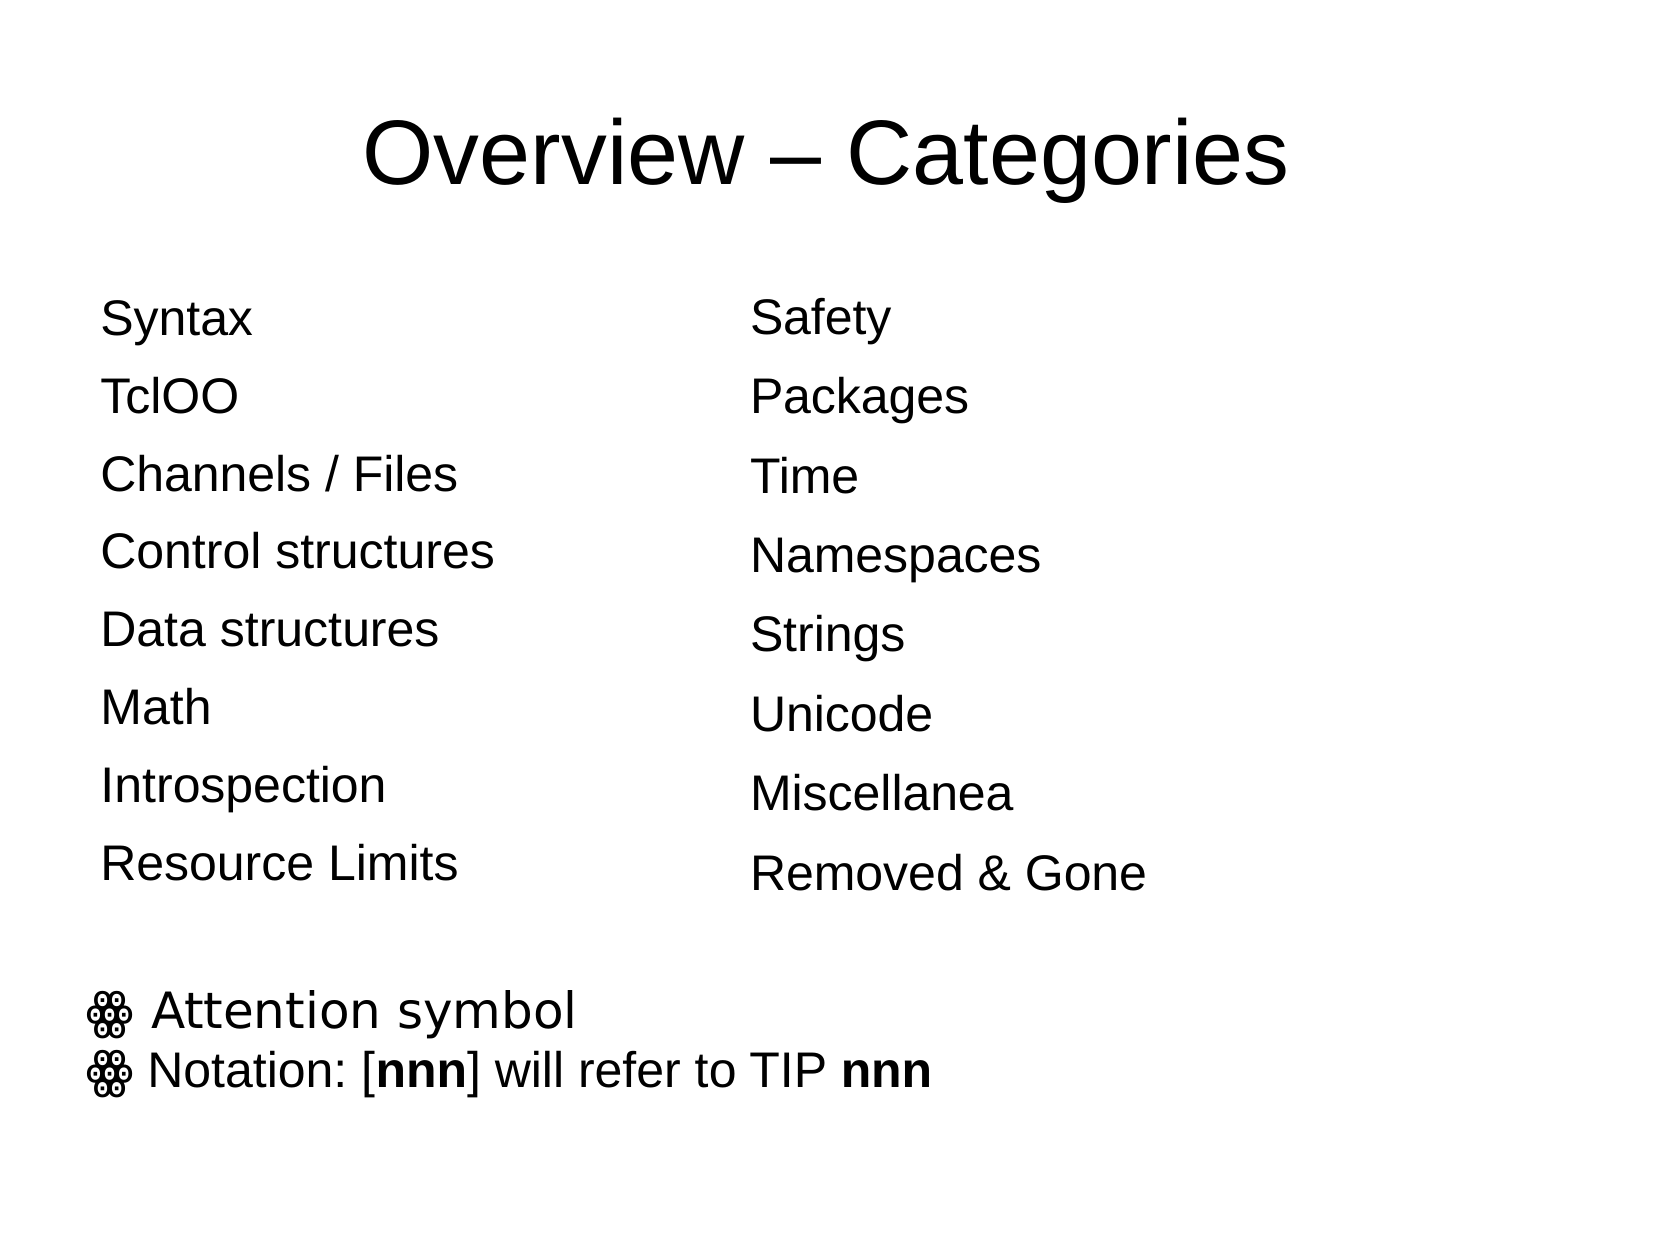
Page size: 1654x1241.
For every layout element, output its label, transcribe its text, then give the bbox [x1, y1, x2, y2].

list Syntax TclOO Channels / Files Control structures Data structures Math Introspection Resource Limits [82, 290, 713, 891]
title Overview – Categories [82, 56, 1571, 250]
text_box ꙮ Attention symbol ꙮ Notation: [nnn] will refer to TIP nnn [70, 975, 976, 1107]
text_box Safety Packages Time Namespaces Strings Unicode Miscellanea Removed & Gone [750, 289, 1163, 901]
